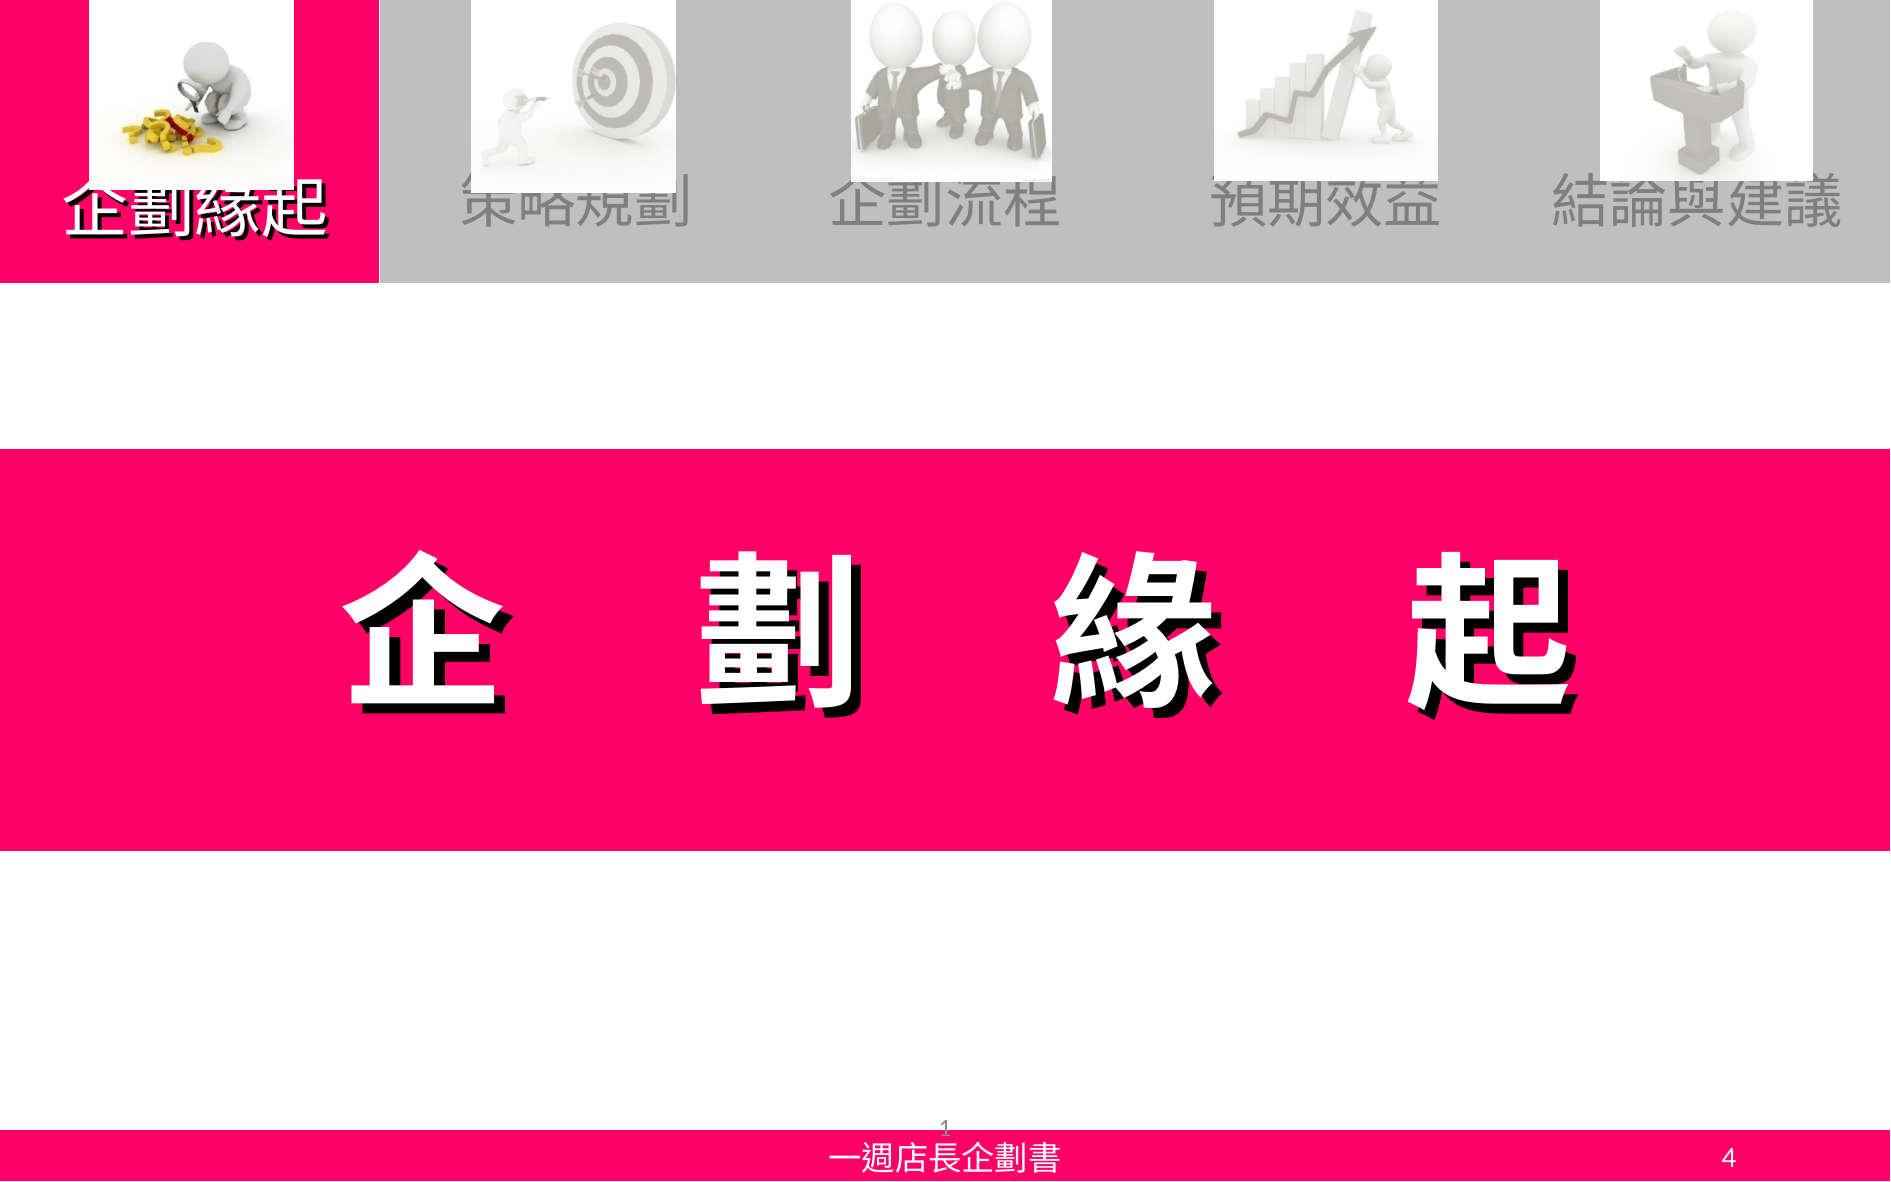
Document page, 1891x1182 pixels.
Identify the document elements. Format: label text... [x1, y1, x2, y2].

picture [1214, 0, 1438, 181]
text_box 企劃流程 [781, 157, 1110, 243]
picture [1600, 0, 1813, 181]
text_box 企 劃 緣 起 [42, 519, 1871, 737]
picture [471, 0, 676, 193]
text_box 一週店長企劃書 [0, 1130, 1706, 1181]
text_box 結論與建議 [1523, 157, 1871, 243]
text_box 4 [1706, 1130, 1891, 1182]
text_box [0, 0, 379, 283]
text_box 1 [645, 1094, 1245, 1158]
text_box [380, 0, 1890, 283]
text_box [0, 449, 1890, 851]
text_box 策略規劃 [417, 157, 735, 243]
picture [89, 0, 294, 190]
text_box 企劃緣起 [42, 157, 348, 253]
picture [851, 0, 1052, 182]
text_box 預期效益 [1179, 157, 1473, 243]
